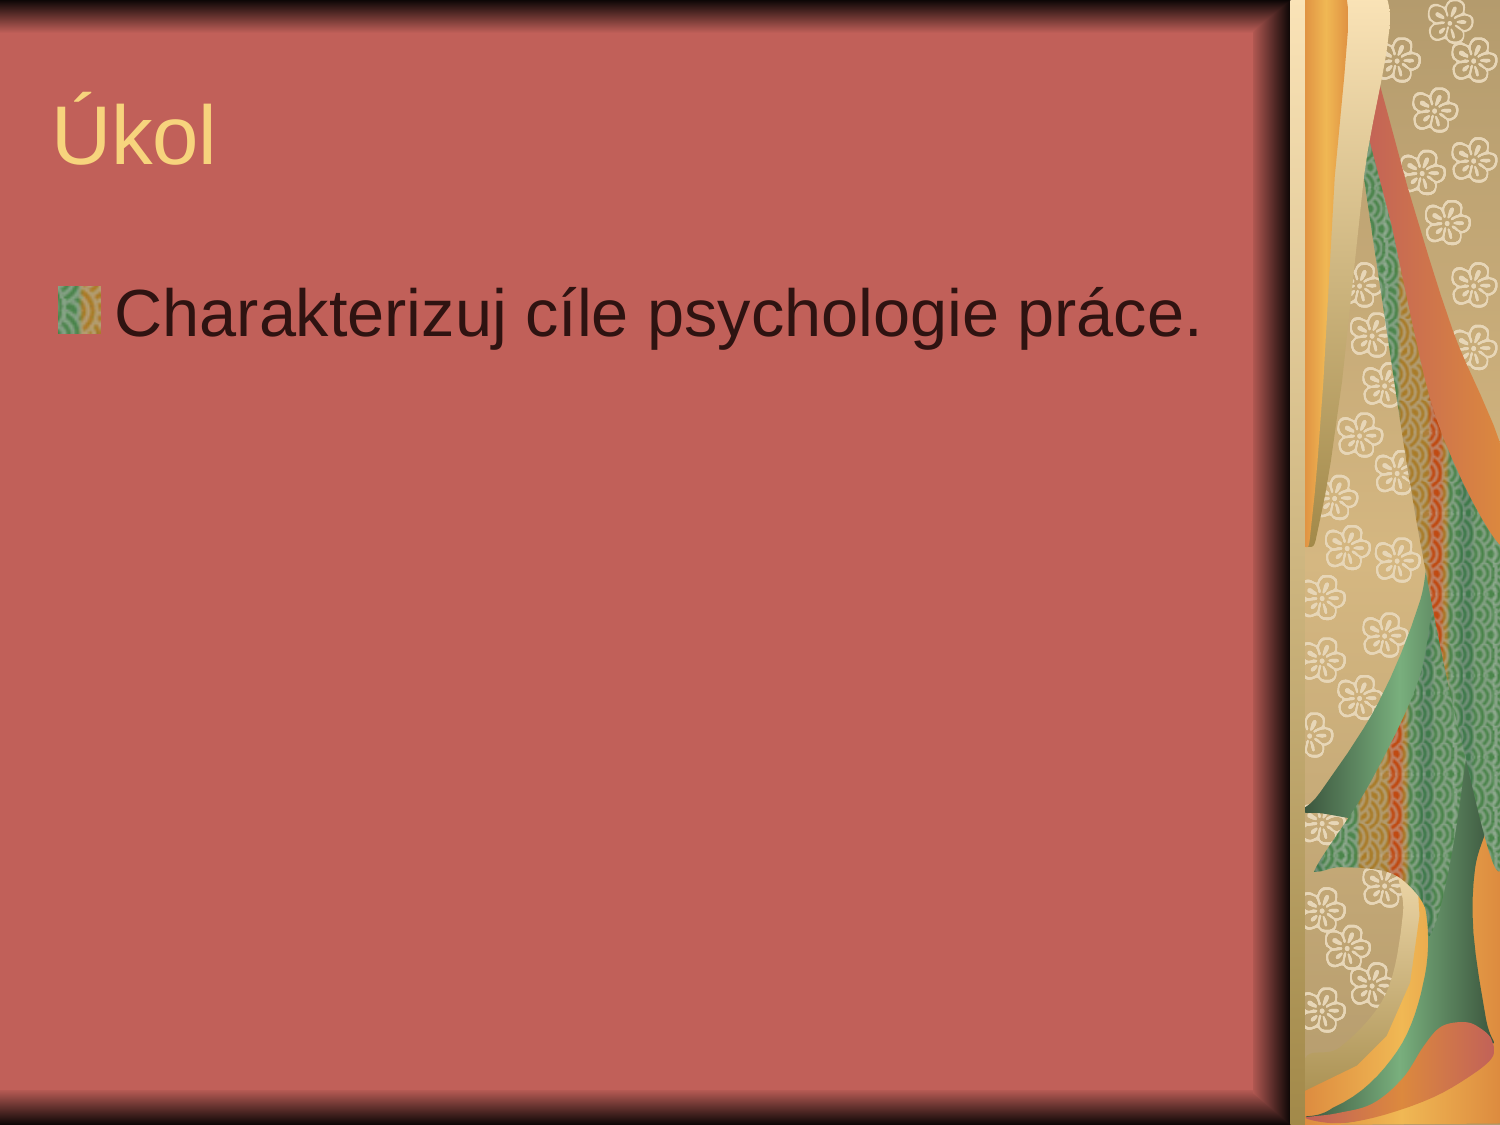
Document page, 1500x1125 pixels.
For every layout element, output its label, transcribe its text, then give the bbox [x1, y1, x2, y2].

title Úkol [35, 37, 1263, 225]
list Charakterizuj cíle psychologie práce. [43, 262, 1255, 1001]
